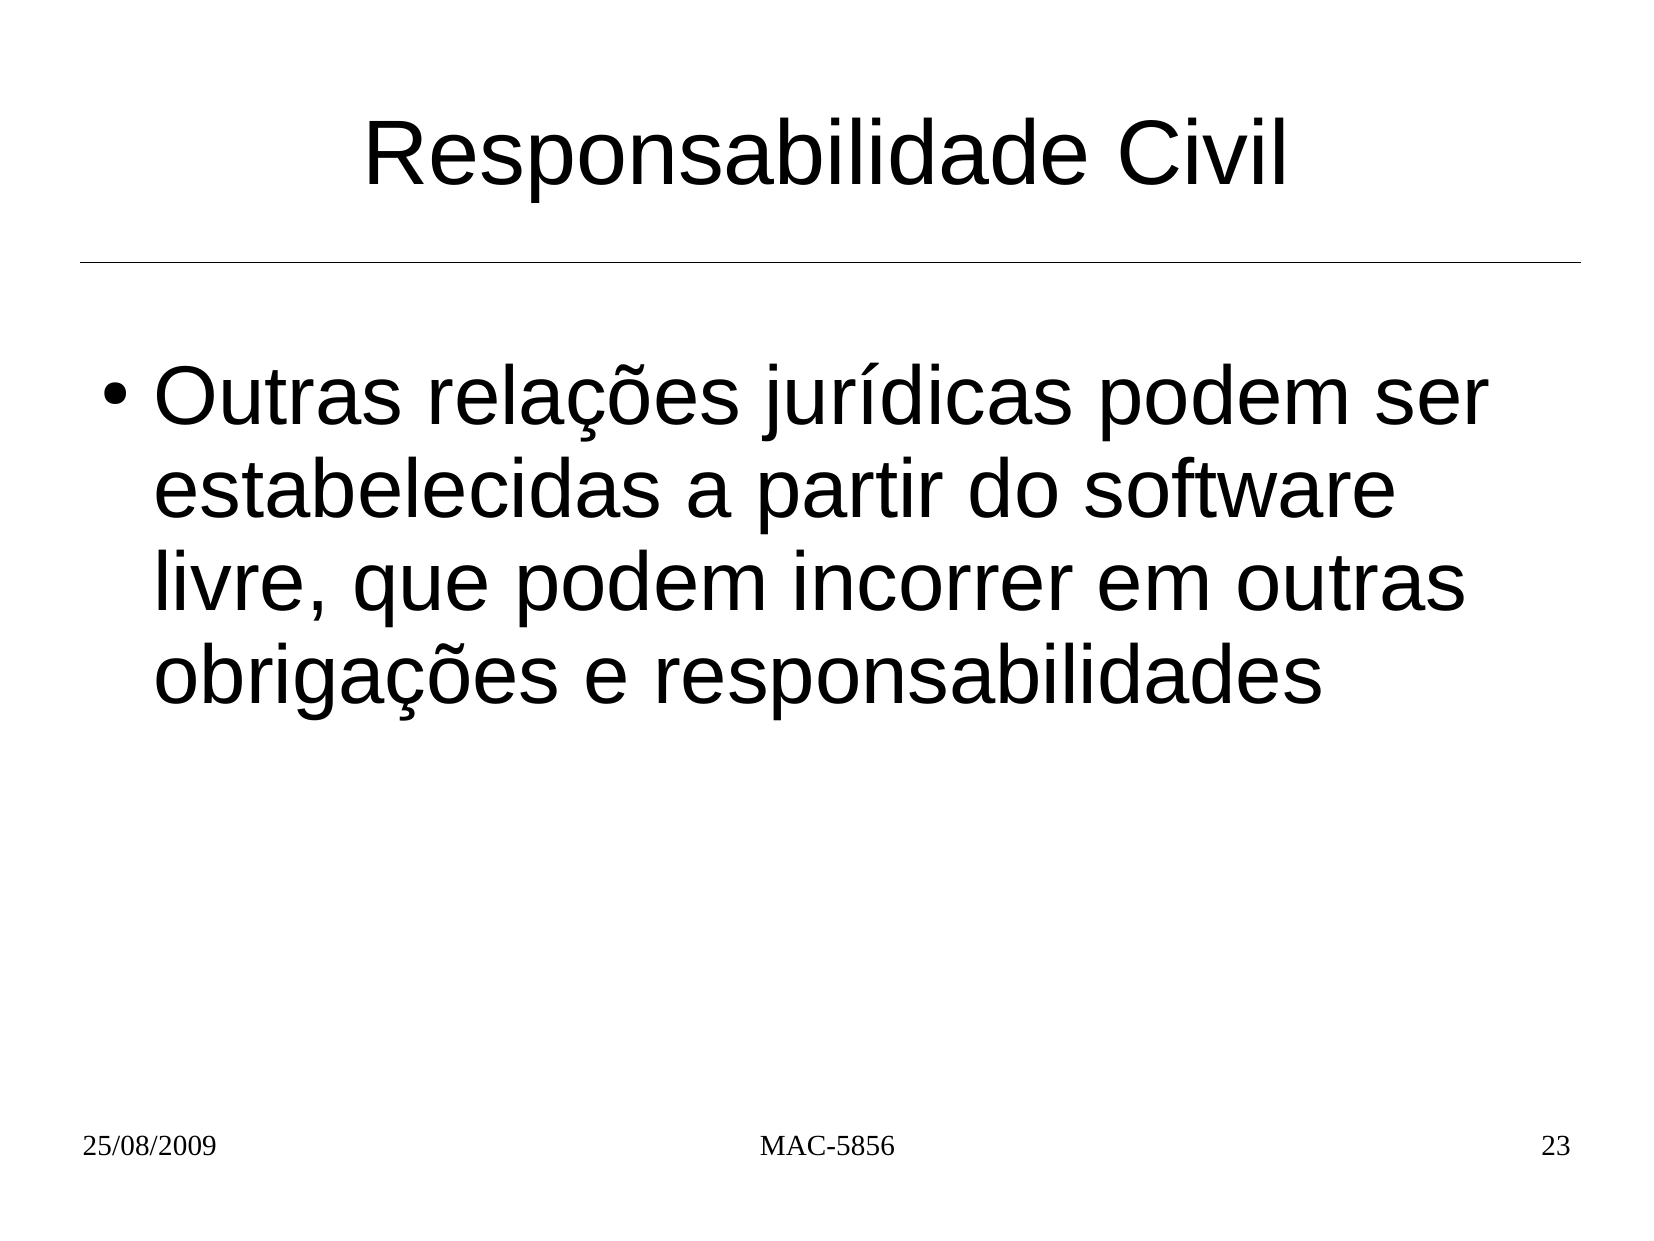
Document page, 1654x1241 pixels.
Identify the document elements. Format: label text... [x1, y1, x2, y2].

list Outras relações jurídicas podem ser estabelecidas a partir do software livre, que podem incorrer em outras obrigações e responsabilidades [82, 349, 1571, 1095]
title Responsabilidade Civil [82, 56, 1571, 250]
